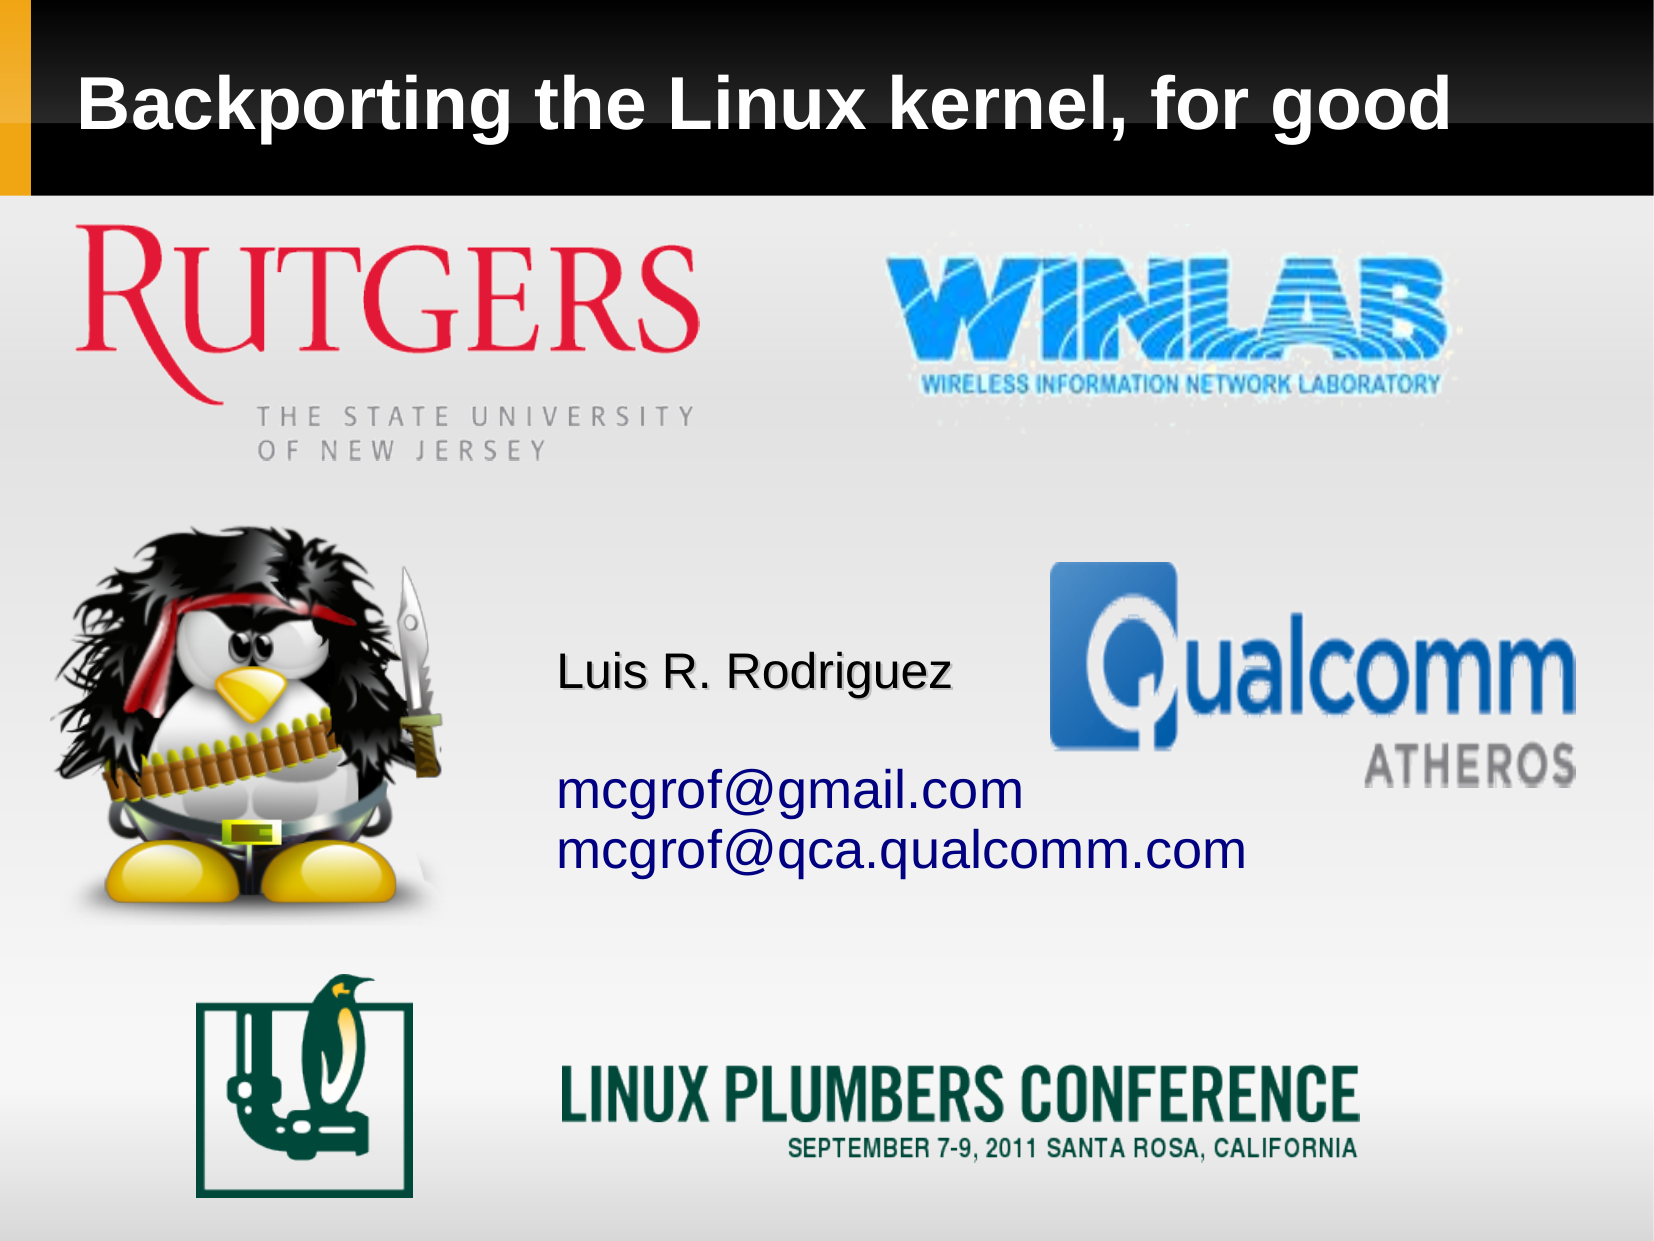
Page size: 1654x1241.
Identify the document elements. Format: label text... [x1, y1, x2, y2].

title Backporting the Linux kernel, for good [76, 0, 1565, 208]
picture [0, 0, 1654, 1241]
list [82, 290, 1571, 1109]
text_box Luis R. Rodriguez mcgrof@gmail.com mcgrof@qca.qualcomm.com [541, 635, 1330, 899]
